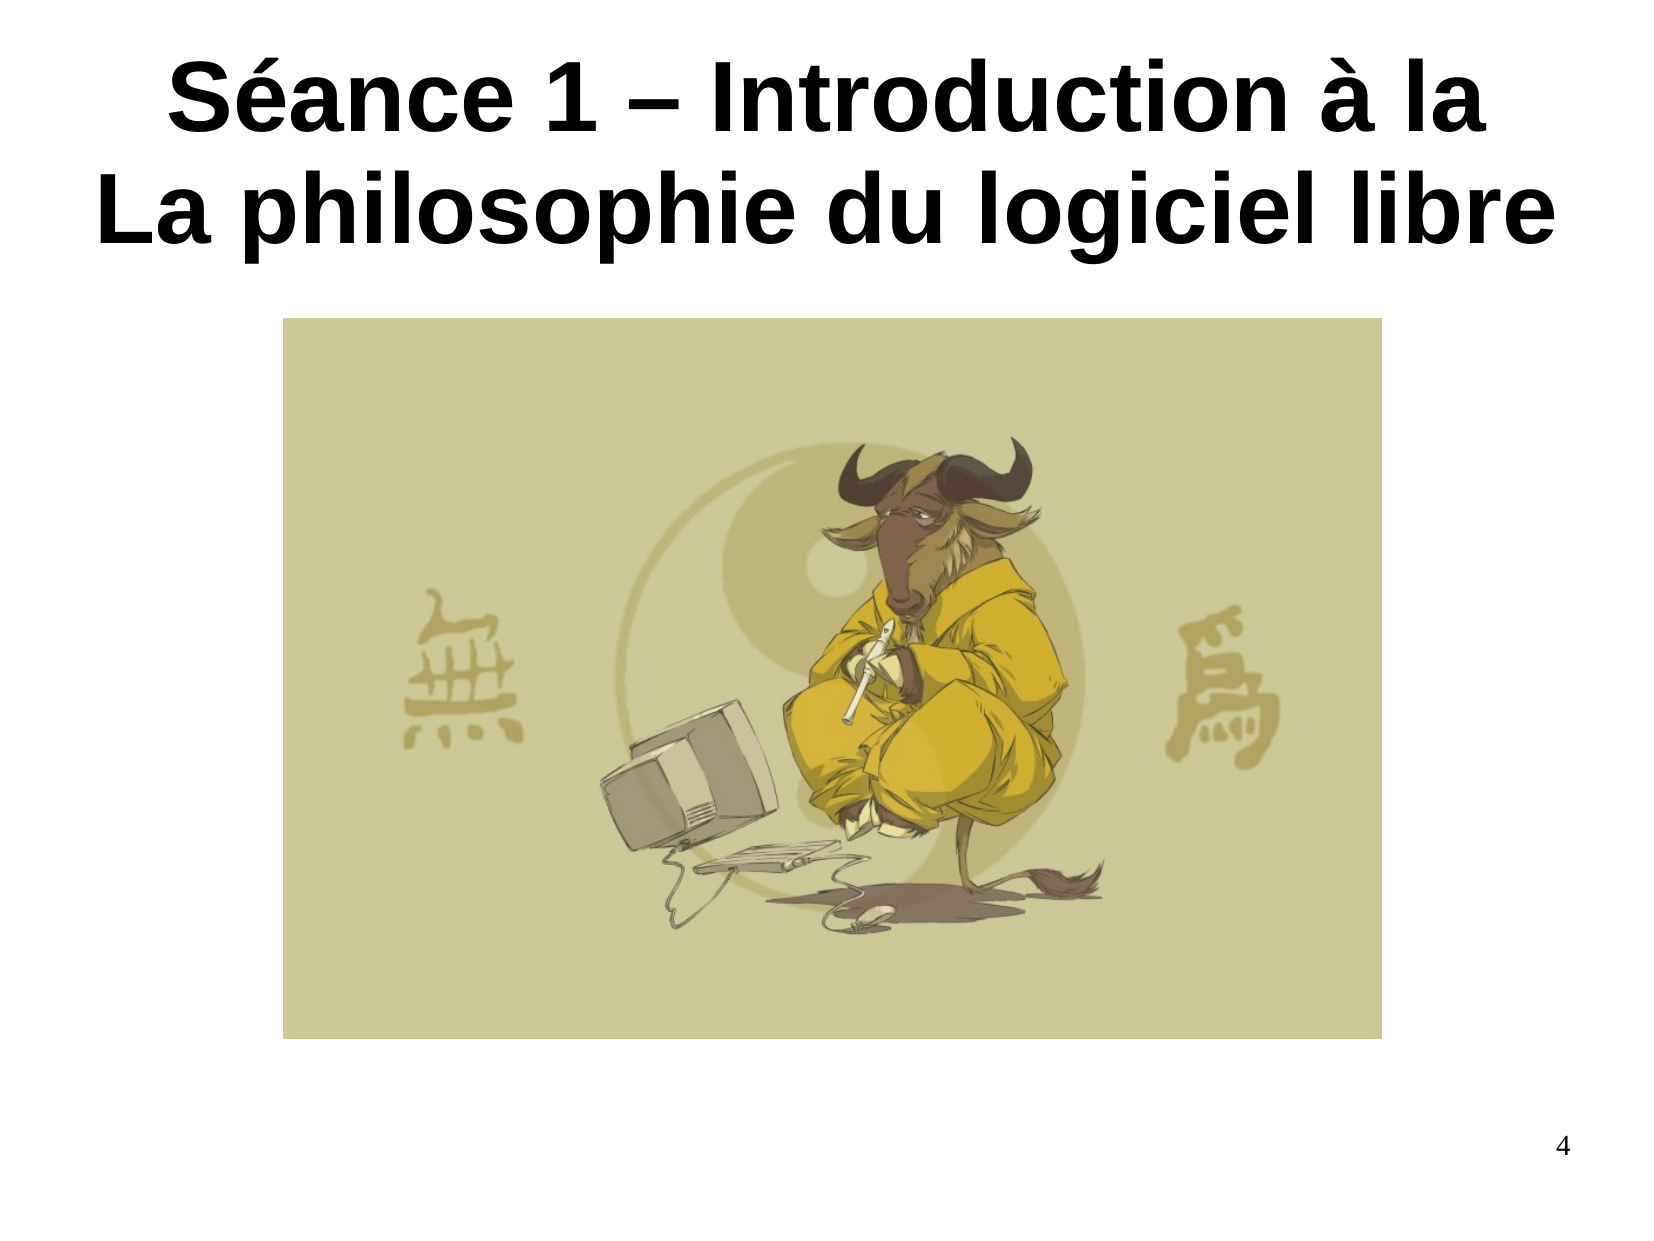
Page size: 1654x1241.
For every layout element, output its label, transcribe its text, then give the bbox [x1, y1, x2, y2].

picture [283, 318, 1382, 1039]
title Séance 1 – Introduction à la La philosophie du logiciel libre [82, 41, 1571, 265]
